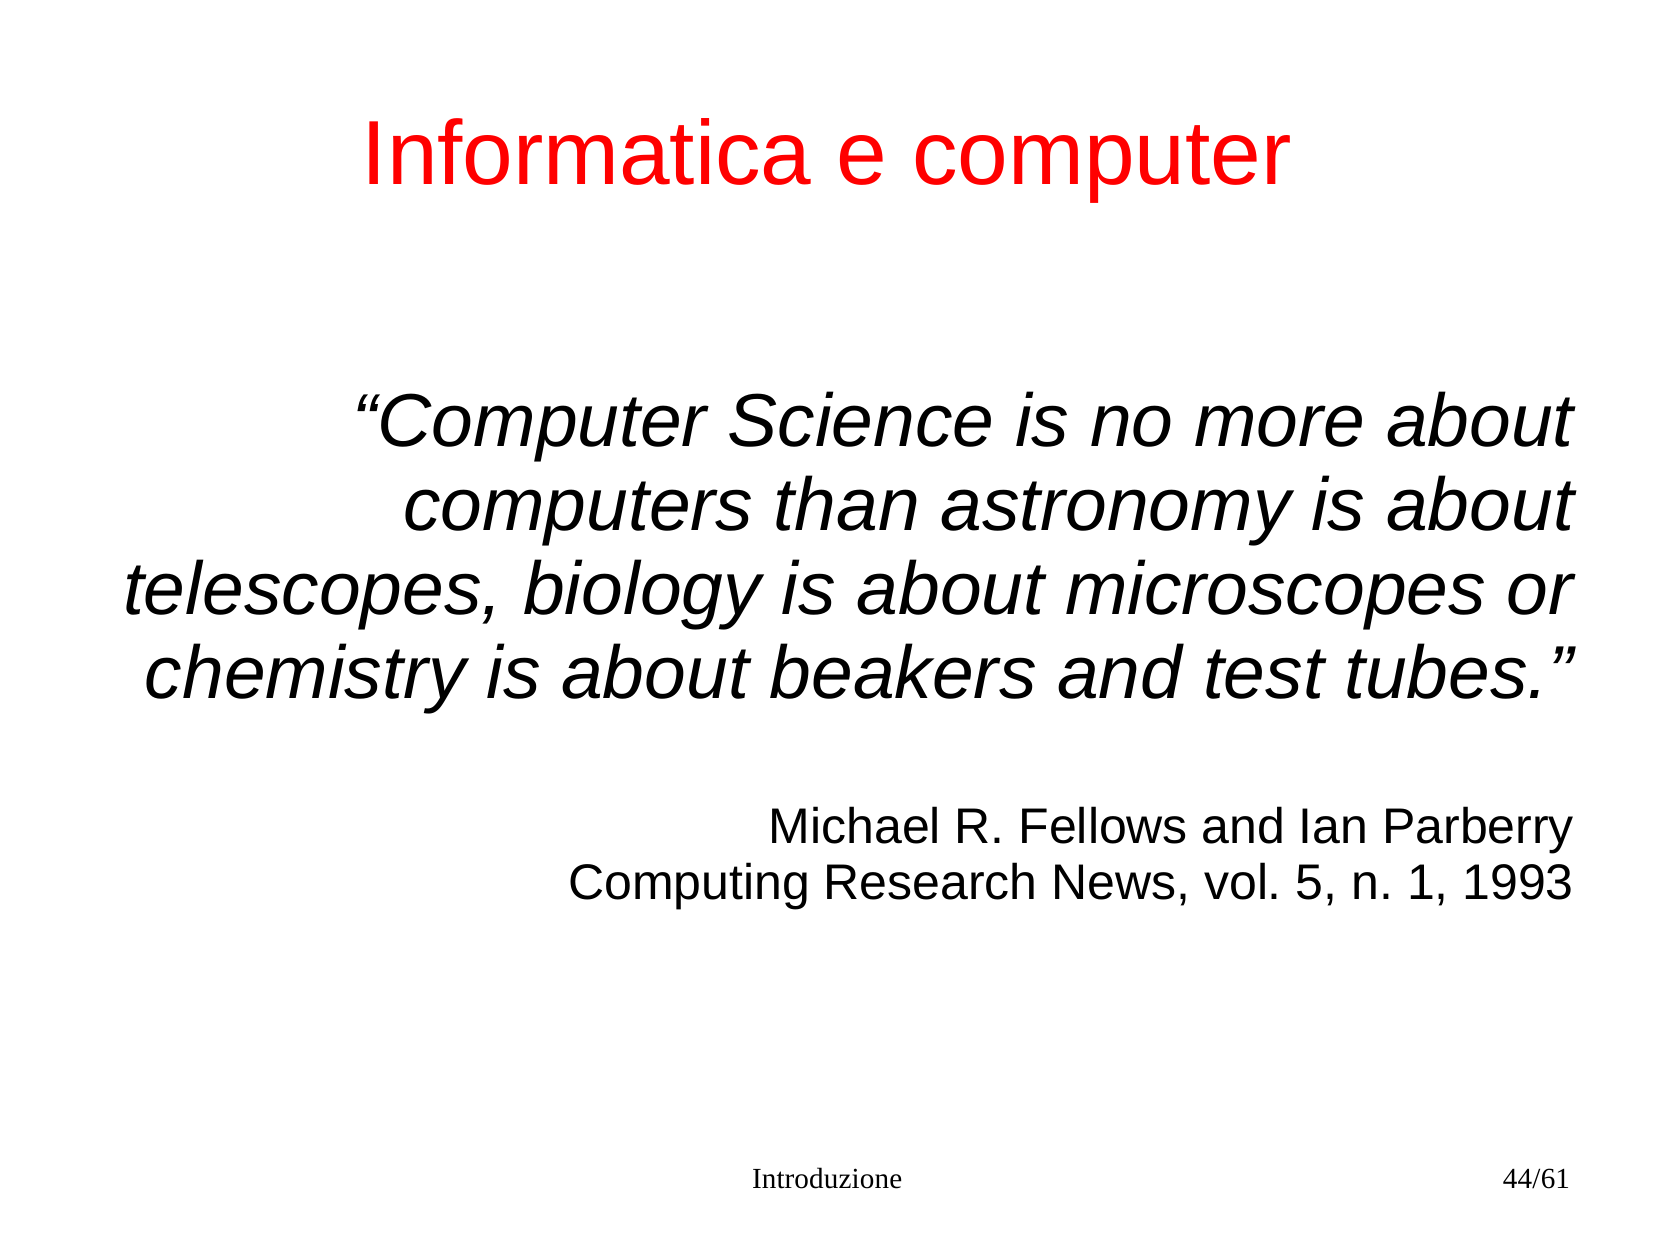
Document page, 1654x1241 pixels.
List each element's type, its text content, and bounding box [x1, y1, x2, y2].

text_box “Computer Science is no more about computers than astronomy is about telescopes, biology is about microscopes or chemistry is about beakers and test tubes.” Michael R. Fellows and Ian Parberry Computing Research News, vol. 5, n. 1, 1993 [74, 378, 1575, 968]
title Informatica e computer [82, 49, 1571, 257]
